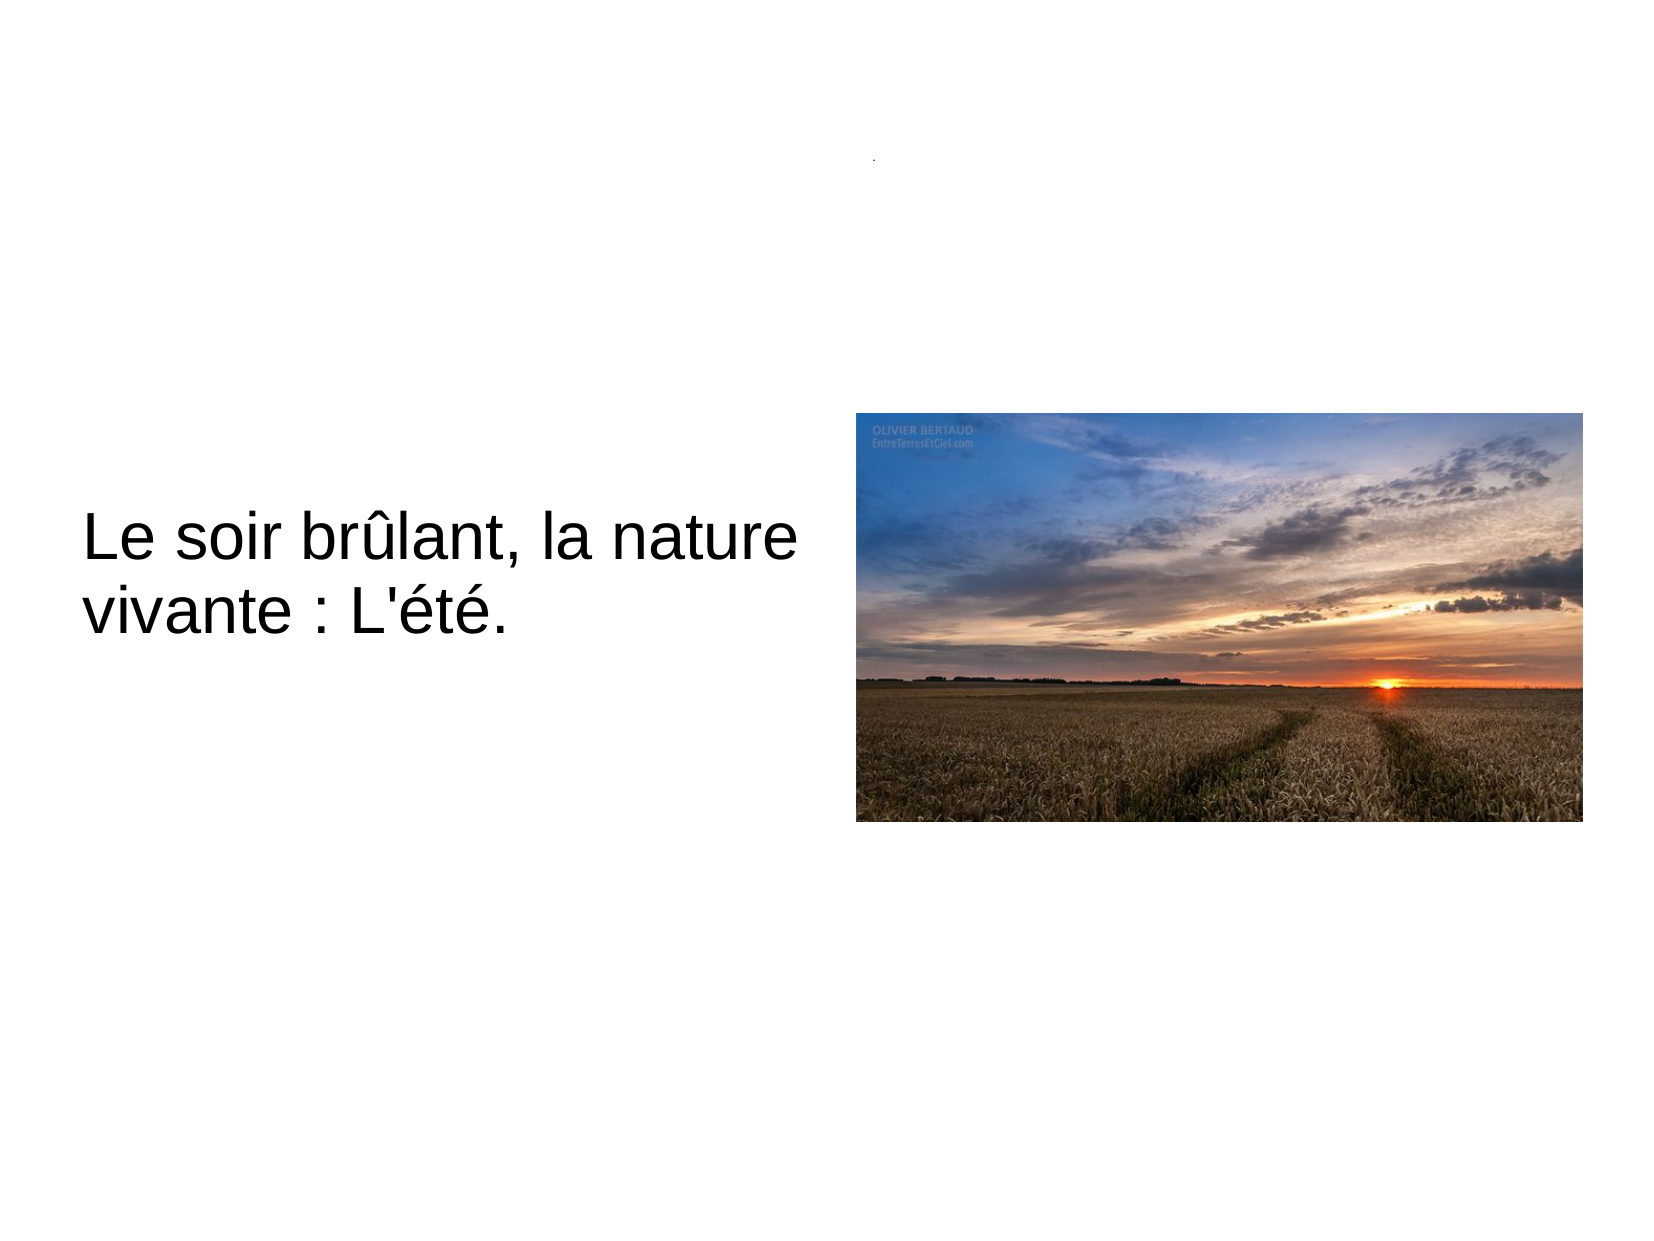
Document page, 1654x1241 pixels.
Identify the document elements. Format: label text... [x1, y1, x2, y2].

list Le soir brûlant, la nature vivante : L'été. [82, 290, 809, 1109]
title . [856, 138, 892, 178]
picture [856, 413, 1583, 822]
